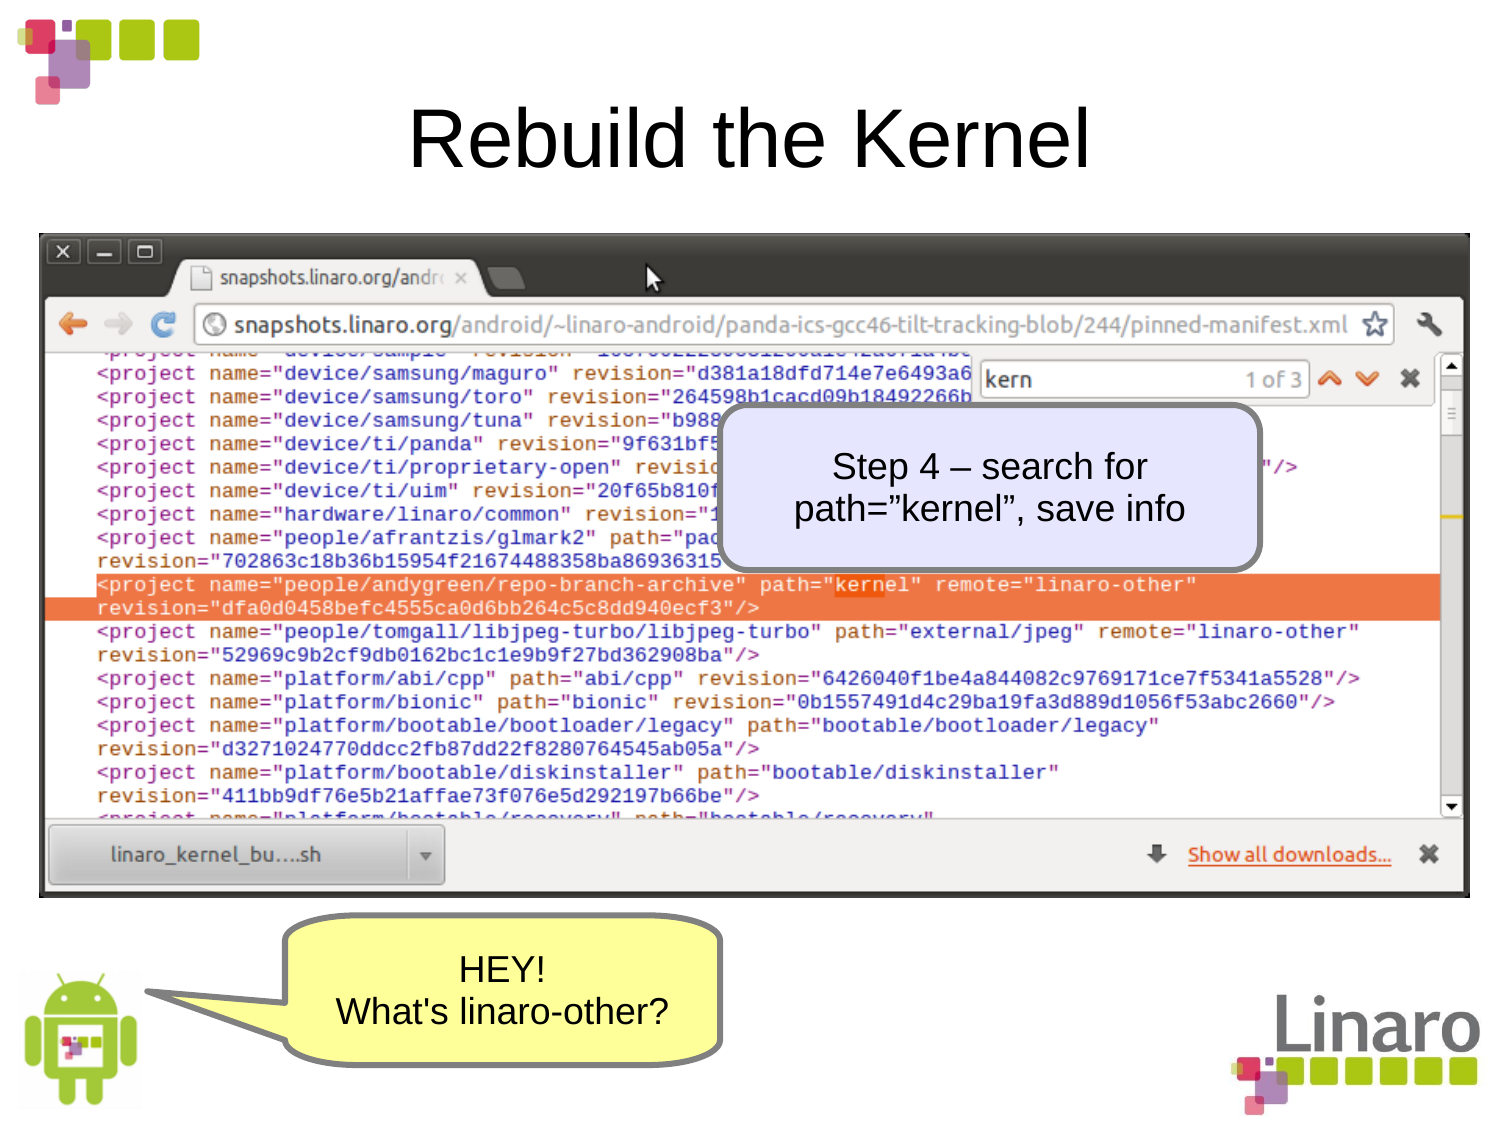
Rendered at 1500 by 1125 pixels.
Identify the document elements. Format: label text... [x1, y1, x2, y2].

picture [39, 233, 1470, 898]
title Rebuild the Kernel [74, 44, 1425, 233]
picture [16, 12, 205, 121]
text_box Step 4 – search for path=”kernel”, save info [720, 404, 1261, 571]
picture [1219, 986, 1491, 1123]
list [74, 263, 1425, 916]
picture [18, 971, 142, 1109]
text_box HEY! What's linaro-other? [147, 915, 721, 1066]
